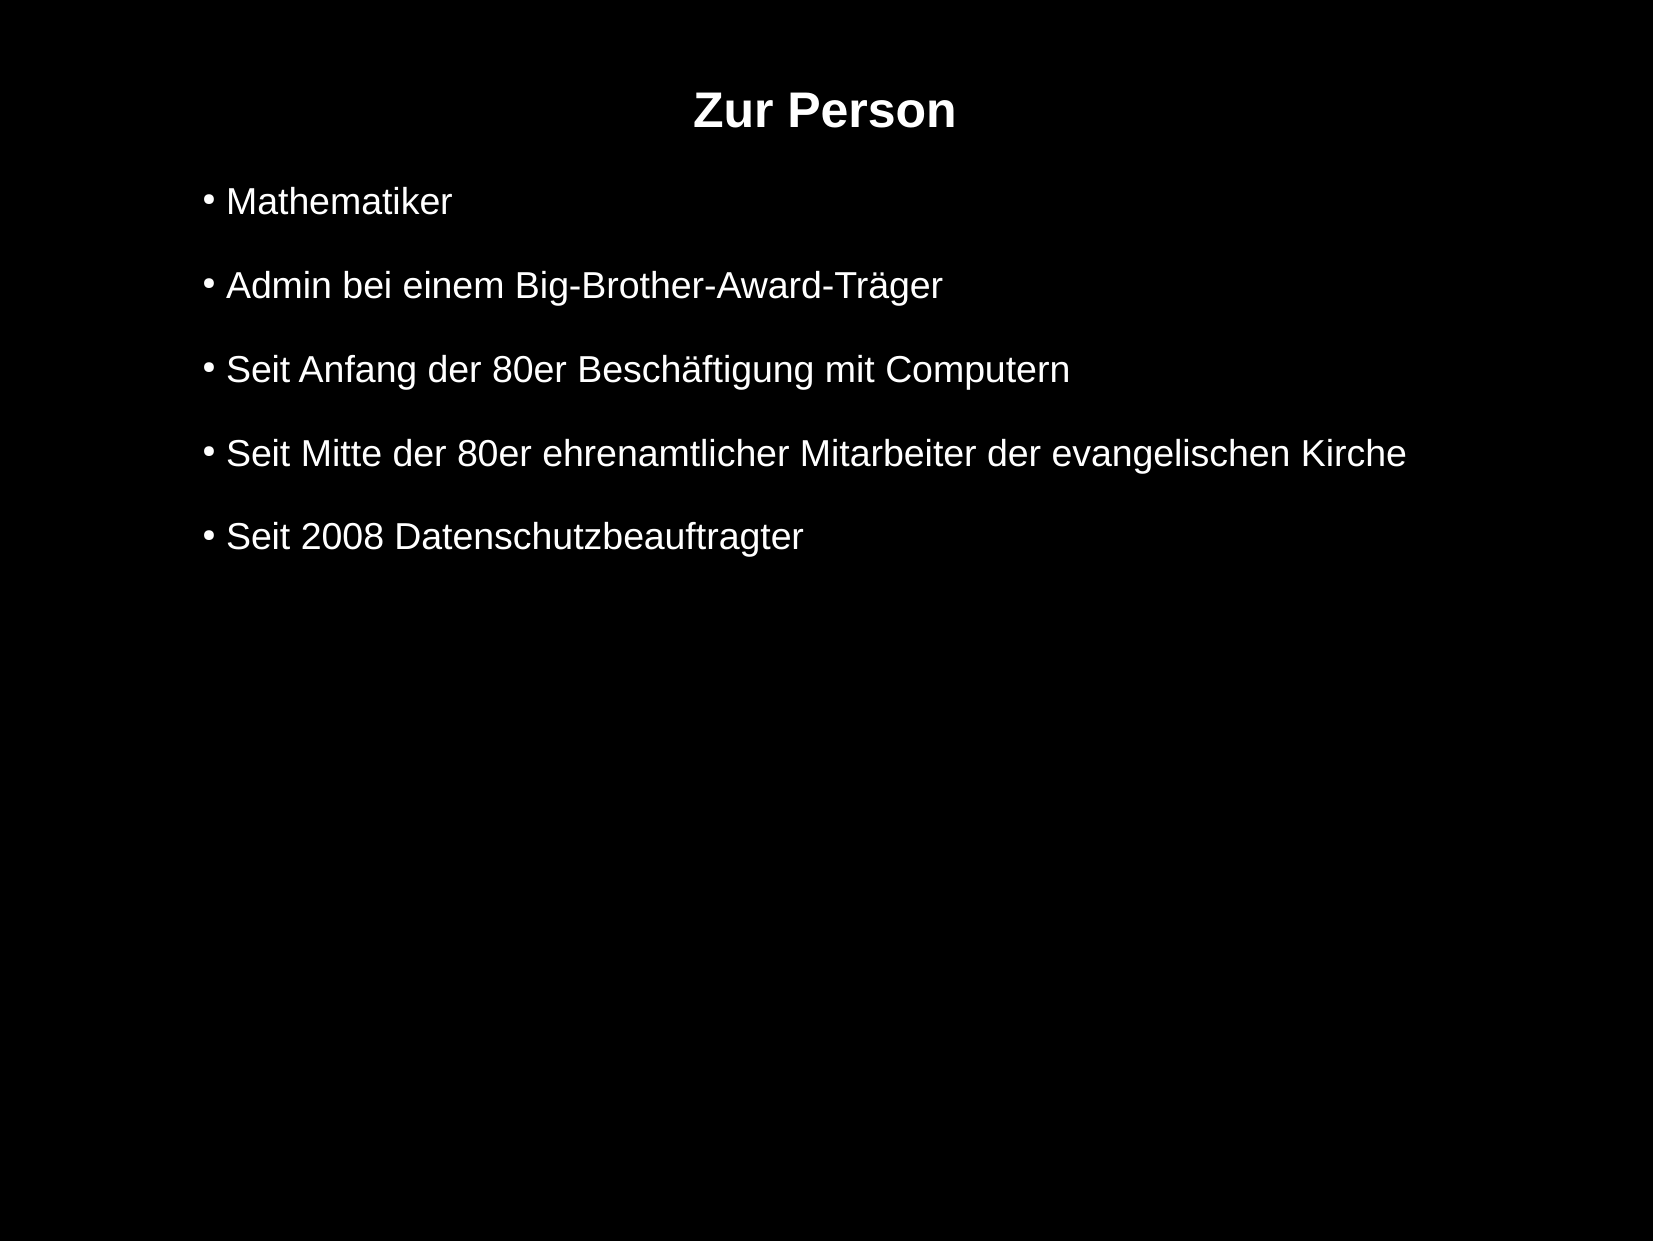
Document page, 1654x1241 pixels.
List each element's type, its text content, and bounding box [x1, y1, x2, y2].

text_box Zur Person Mathematiker Admin bei einem Big-Brother-Award-Träger Seit Anfang der 80er Beschäftigung mit Computern Seit Mitte der 80er ehrenamtlicher Mitarbeiter der evangelischen Kirche Seit 2008 Datenschutzbeauftragter [187, 75, 1463, 608]
